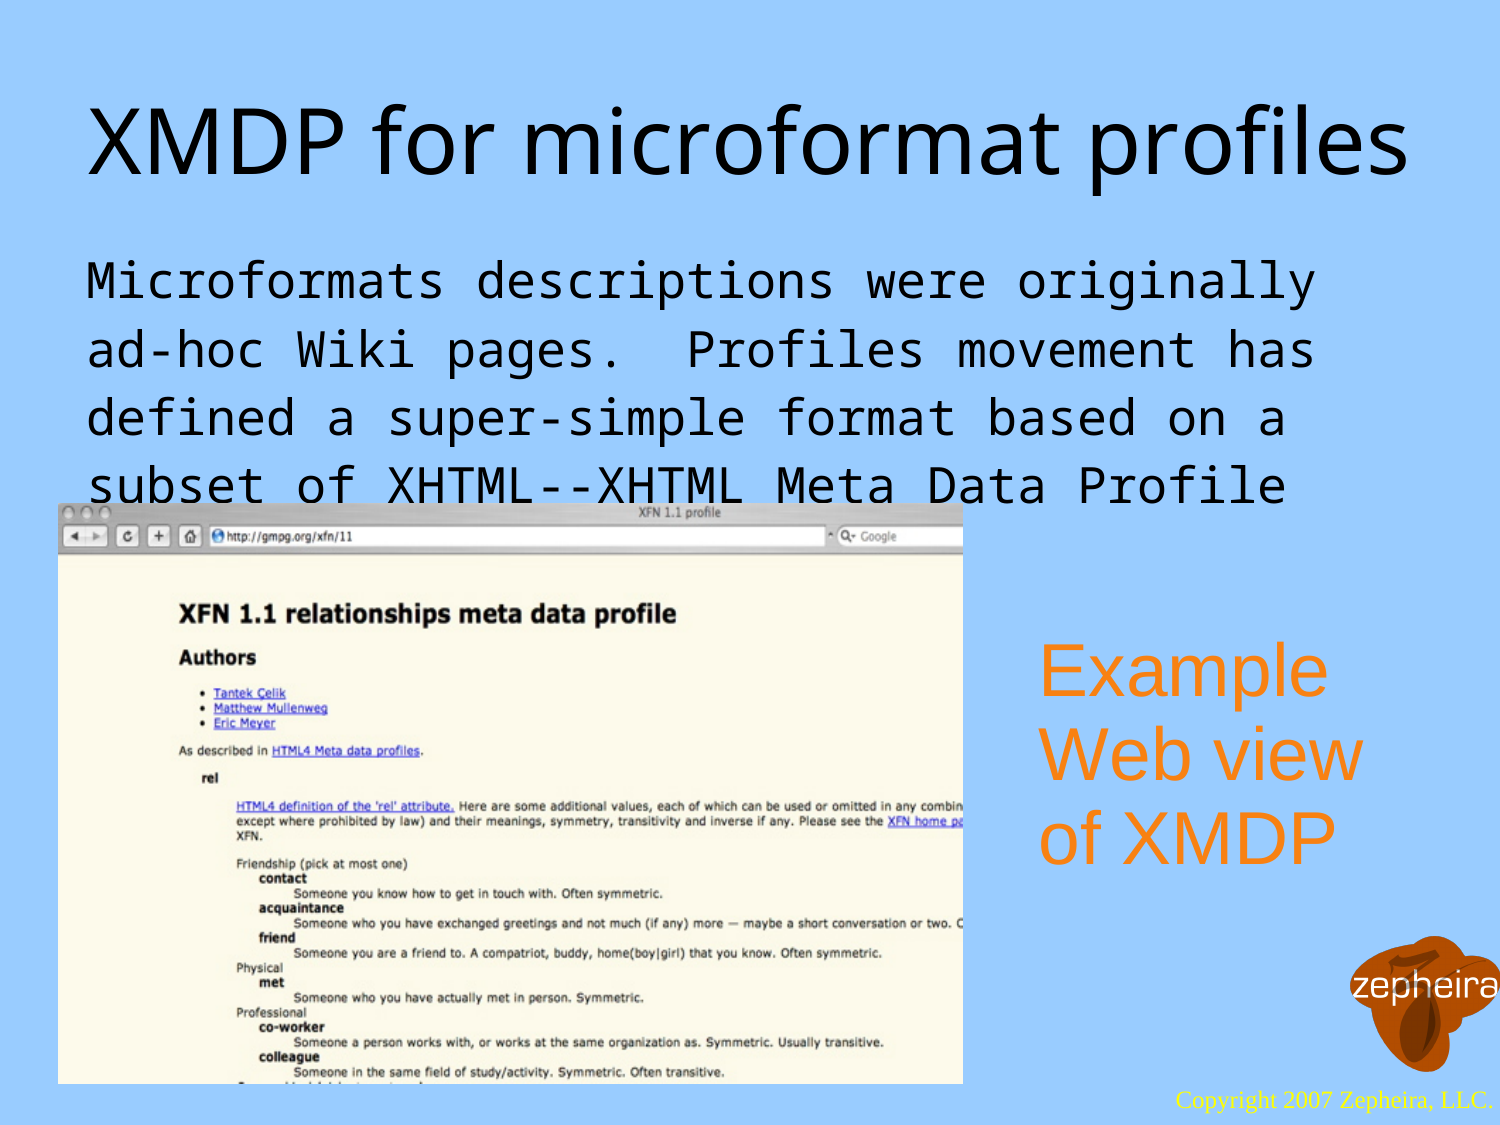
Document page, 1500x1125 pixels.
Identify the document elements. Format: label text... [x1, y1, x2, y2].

list Example Web view of XMDP [1032, 628, 1371, 882]
list Microformats descriptions were originally ad-hoc Wiki pages. Profiles movement has defined a super-simple format based on a subset of XHTML--XHTML Meta Data Profile (XMDP) [86, 245, 1393, 470]
title XMDP for microformat profiles [75, 45, 1426, 233]
picture [1350, 936, 1500, 1072]
picture [58, 503, 963, 1085]
